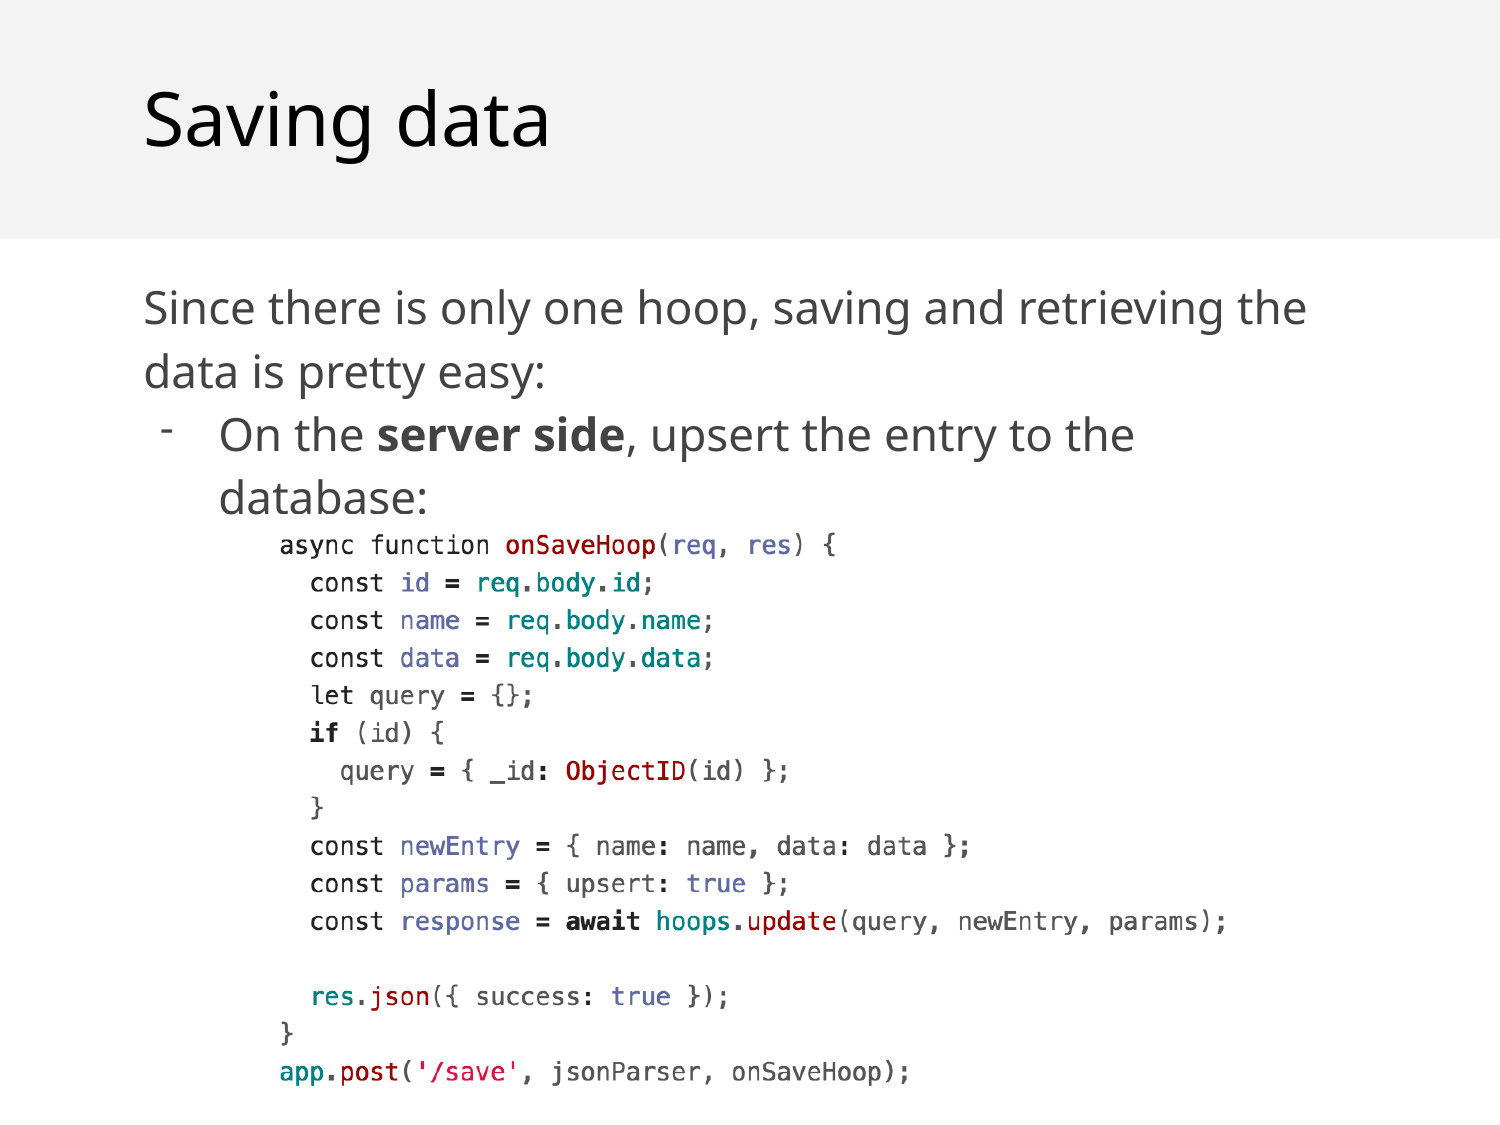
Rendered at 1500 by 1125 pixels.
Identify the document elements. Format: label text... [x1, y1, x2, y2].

list Since there is only one hoop, saving and retrieving the data is pretty easy: On the server side, upsert the entry to the database: [128, 255, 1372, 492]
title Saving data [128, 56, 1372, 183]
picture [259, 514, 1241, 1098]
